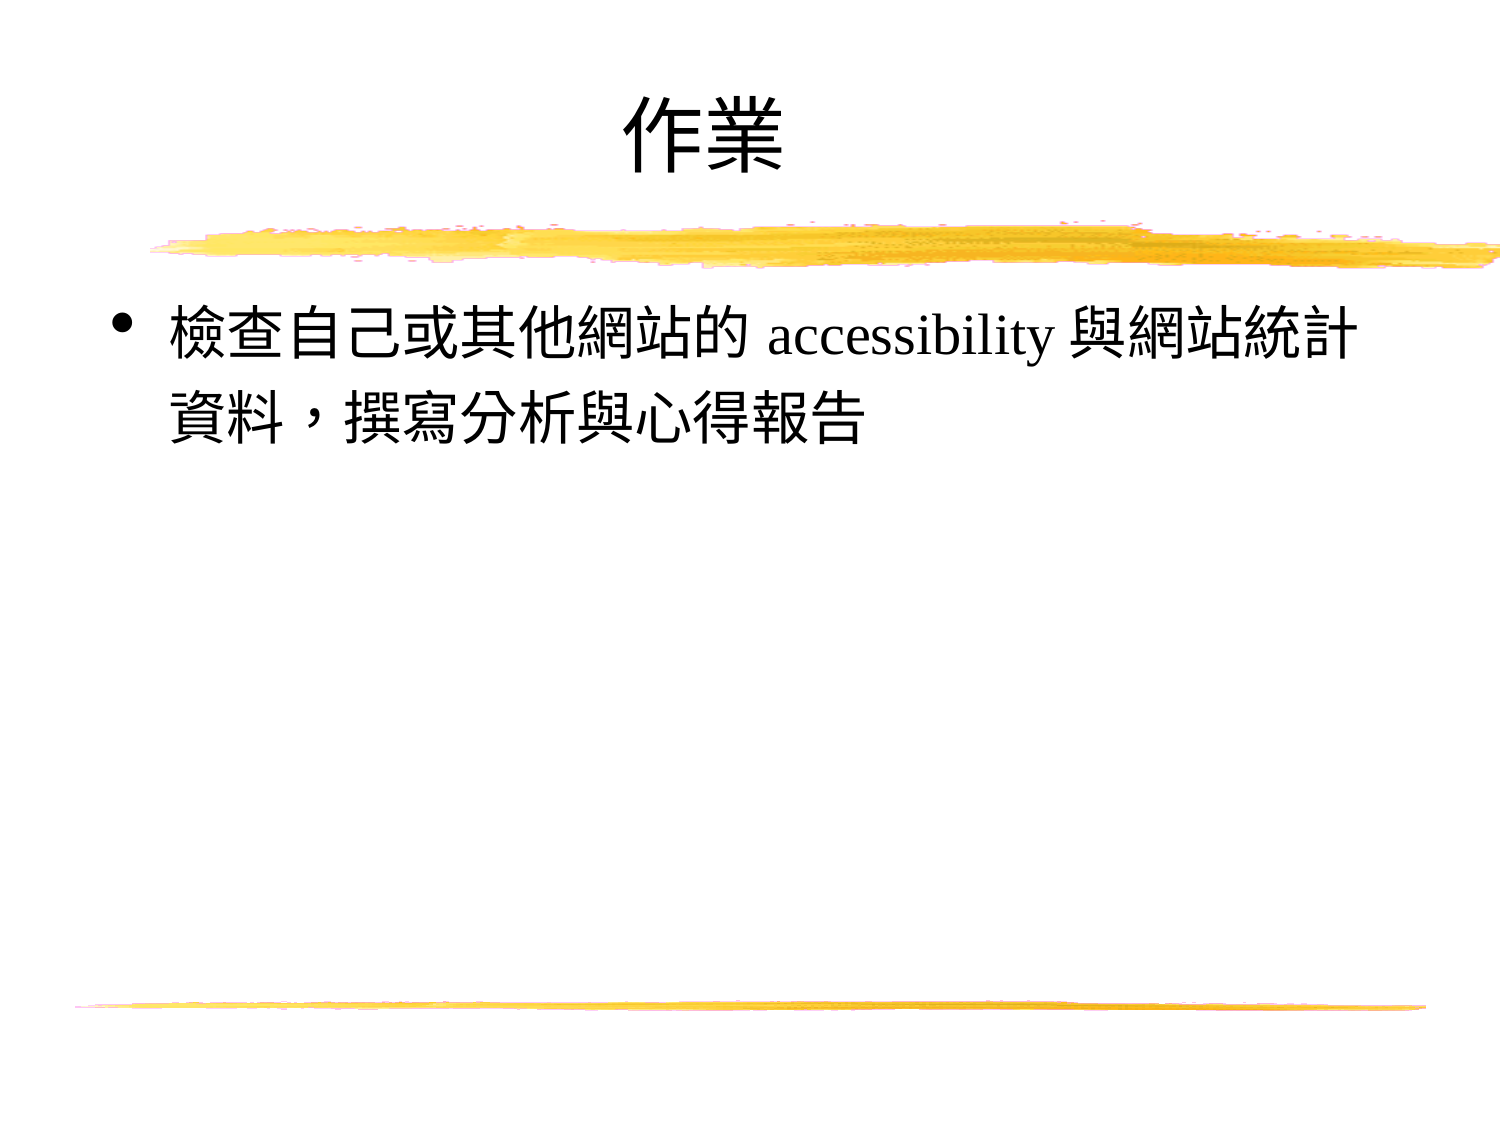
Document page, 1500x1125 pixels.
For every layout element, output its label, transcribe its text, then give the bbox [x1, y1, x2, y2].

picture [75, 999, 1426, 1013]
picture [150, 215, 1500, 279]
list 檢查自己或其他網站的accessibility與網站統計資料，撰寫分析與心得報告 [112, 287, 1388, 963]
title 作業 [66, 30, 1342, 231]
